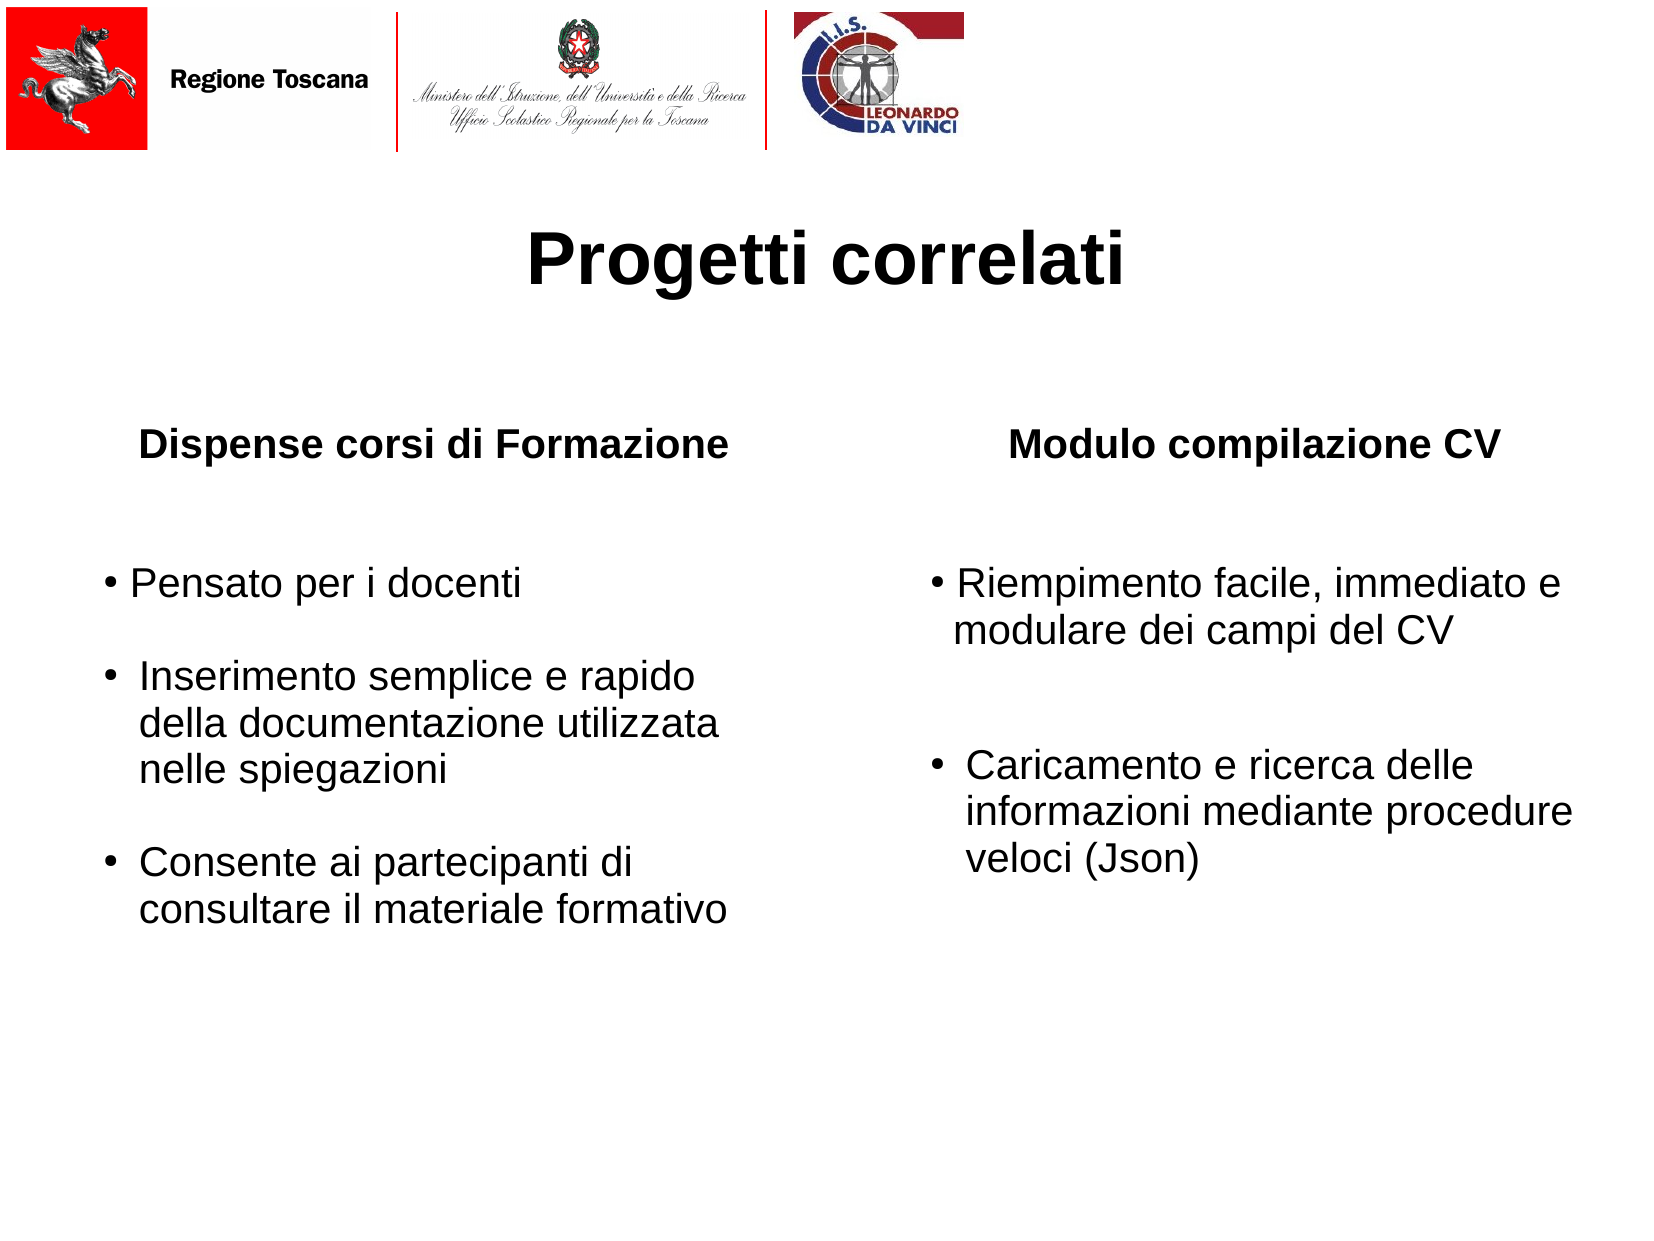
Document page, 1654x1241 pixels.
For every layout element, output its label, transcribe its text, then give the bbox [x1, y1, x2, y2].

picture [6, 7, 371, 150]
picture [794, 12, 964, 137]
picture [410, 13, 749, 139]
text_box Progetti correlati [147, 208, 1506, 308]
text_box Modulo compilazione CV Riempimento facile, immediato e modulare dei campi del CV Caricamento e ricerca delle informazioni mediante procedure veloci (Json) [915, 413, 1595, 1082]
text_box Dispense corsi di Formazione Pensato per i docenti Inserimento semplice e rapido della documentazione utilizzata nelle spiegazioni Consente ai partecipanti di consultare il materiale formativo [88, 413, 768, 1087]
